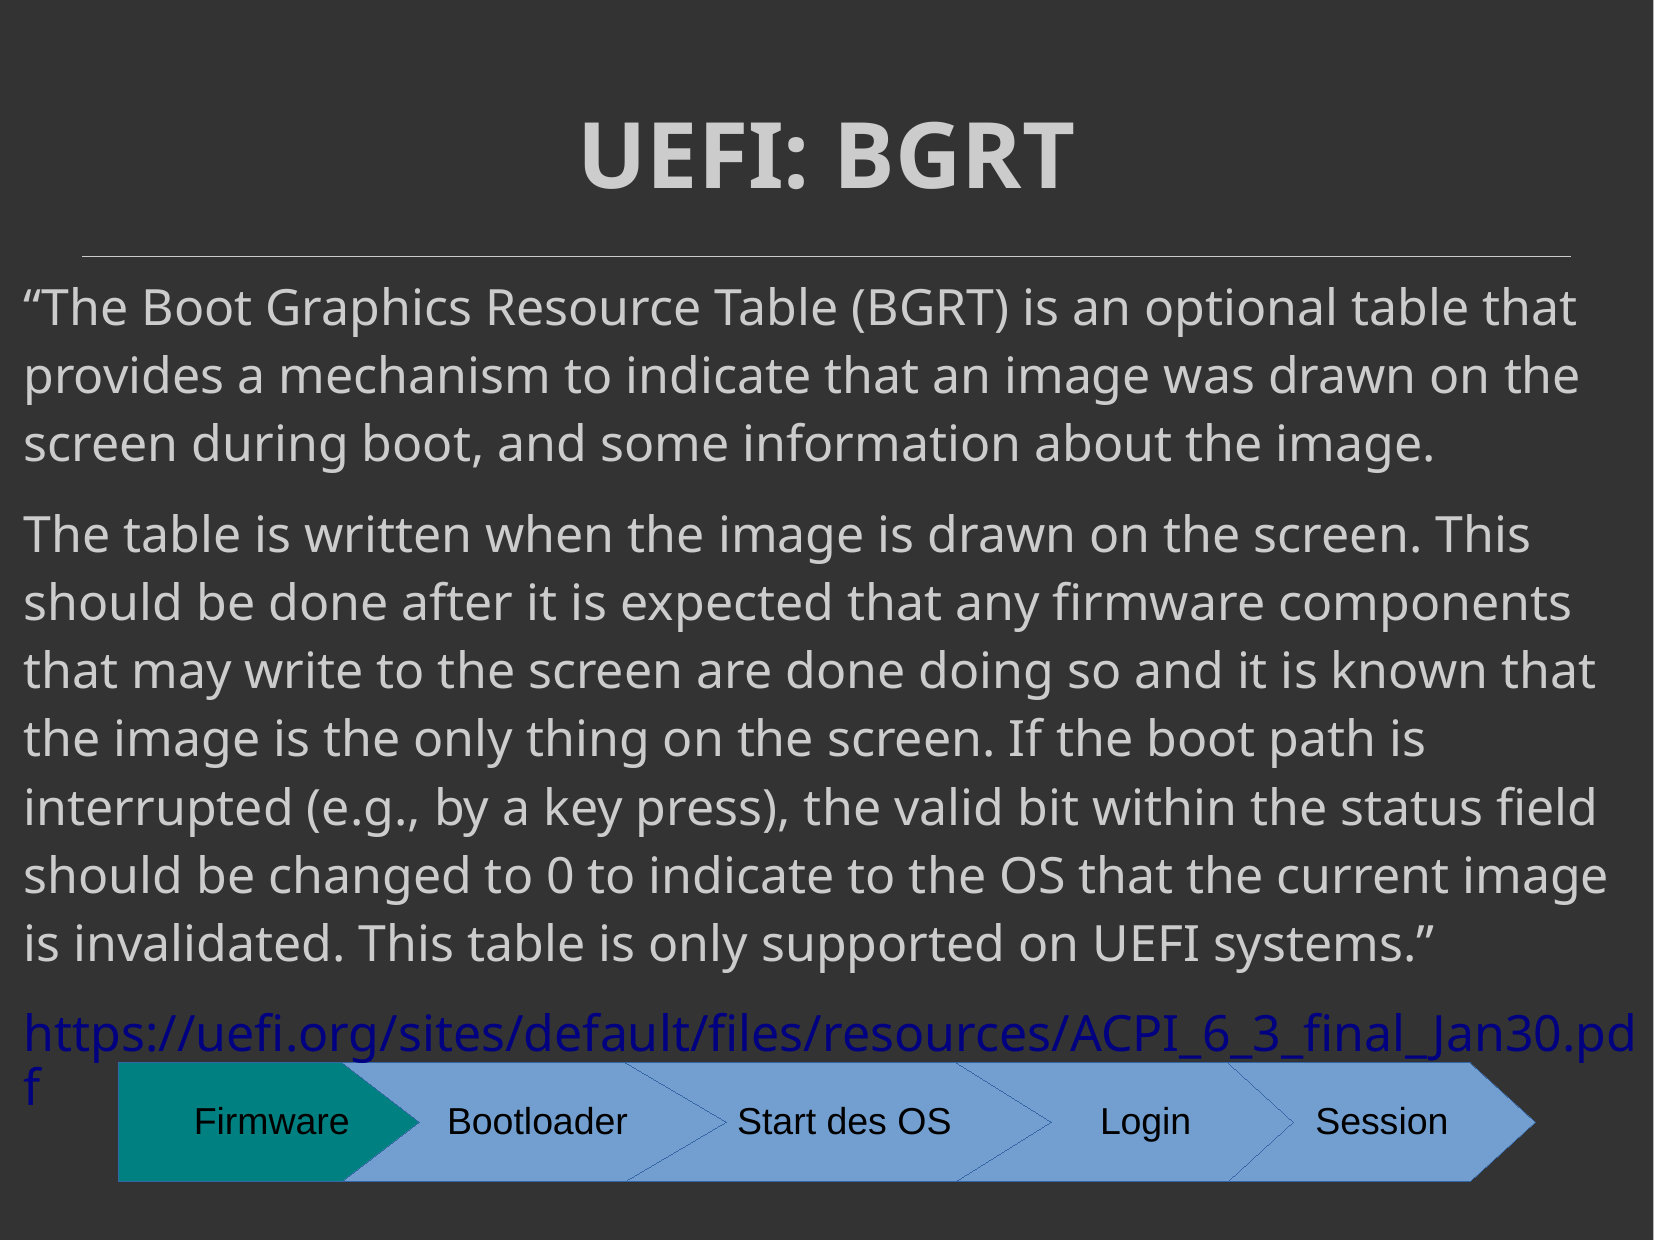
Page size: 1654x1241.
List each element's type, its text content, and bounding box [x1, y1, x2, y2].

title UEFI: BGRT [82, 49, 1571, 257]
text_box Login [956, 1087, 1292, 1182]
text_box Start des OS [625, 1087, 1049, 1182]
text_box Bootloader [342, 1087, 724, 1182]
list “The Boot Graphics Resource Table (BGRT) is an optional table that provides a mechanism to indicate that an image was drawn on the screen during boot, and some information about the image. The table is written when the image is drawn on the screen. This should be done after it is expected that any firmware components that may write to the screen are done doing so and it is known that the image is the only thing on the screen. If the boot path is interrupted (e.g., by a key press), the valid bit within the status field should be changed to 0 to indicate to the OS that the current image is invalidated. This table is only supported on UEFI systems.” https://uefi.org/sites/default/files/resources/ACPI_6_3_final_Jan30.pdf [23, 271, 1642, 1087]
text_box Session [1228, 1087, 1536, 1182]
text_box Firmware [118, 1087, 418, 1182]
